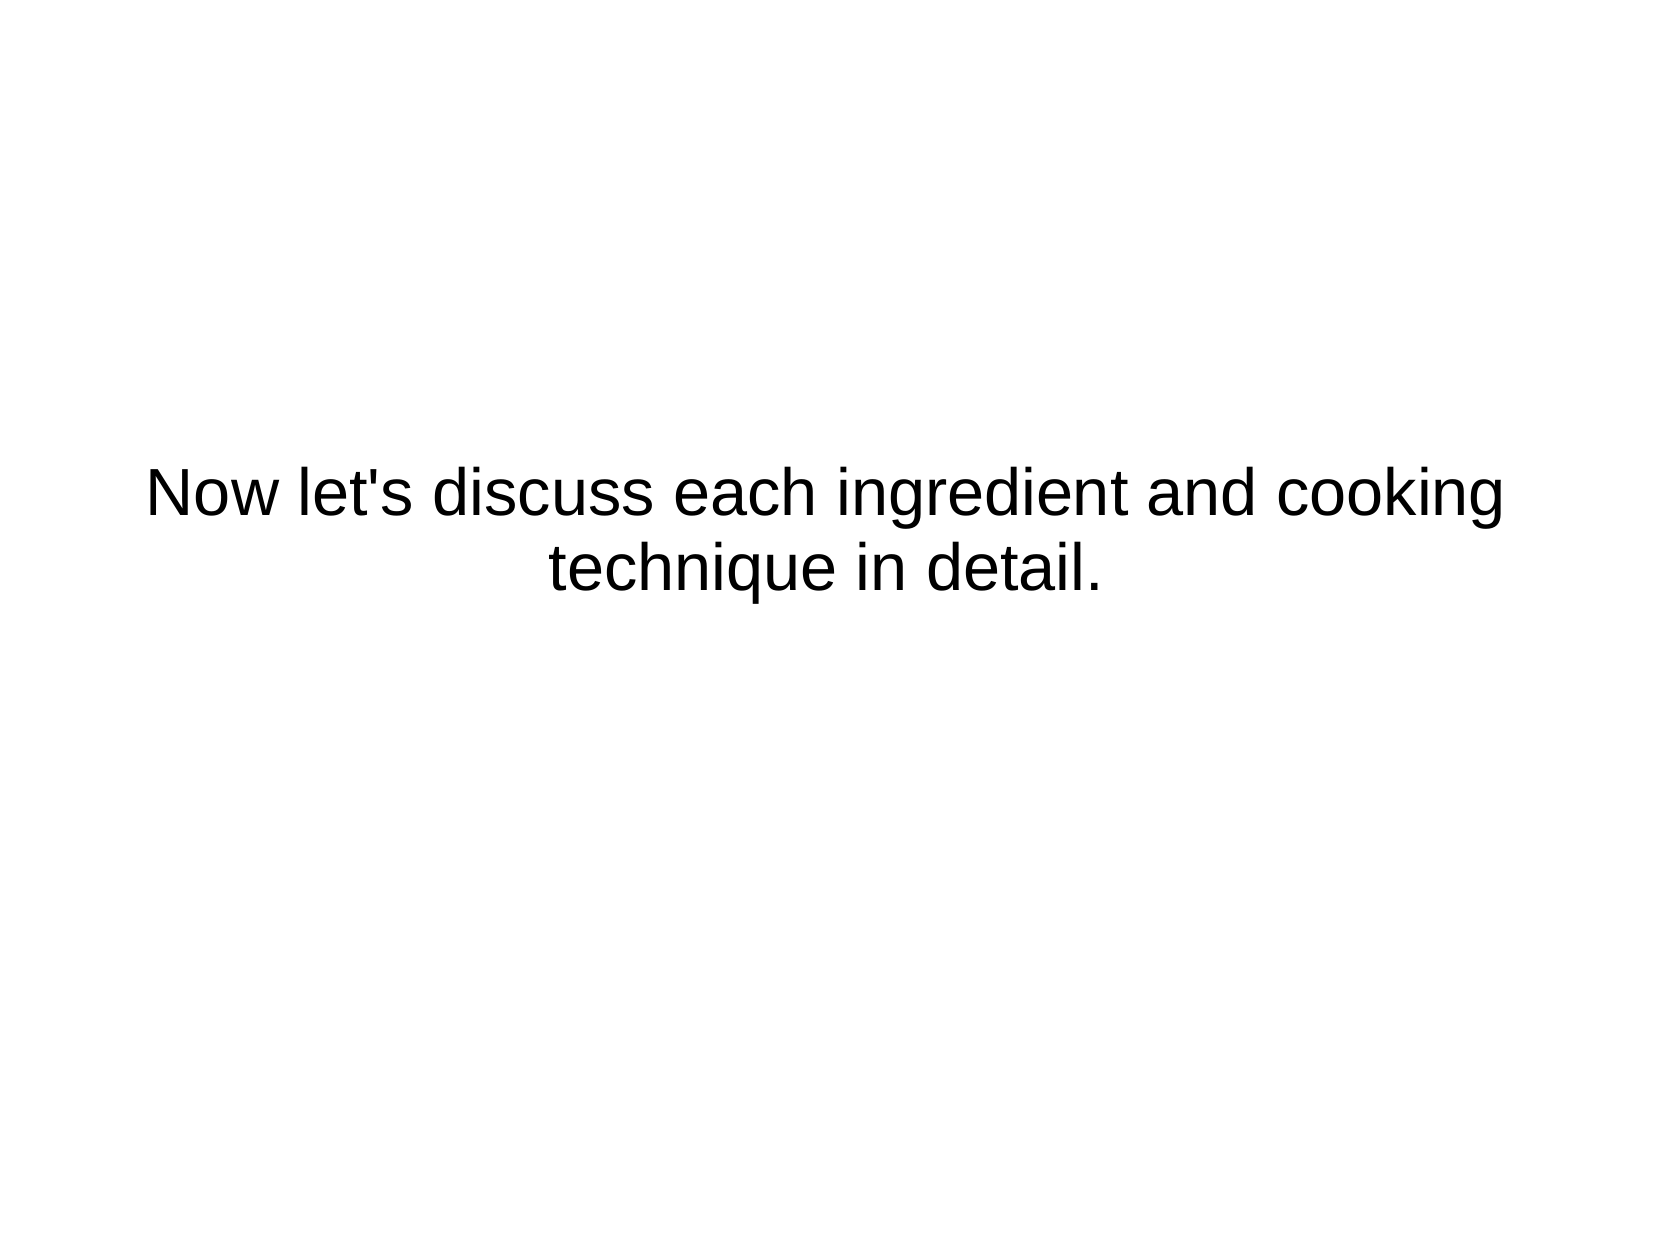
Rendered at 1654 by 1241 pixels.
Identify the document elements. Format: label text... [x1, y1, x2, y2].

subtitle Now let's discuss each ingredient and cooking technique in detail. [82, 49, 1571, 1010]
